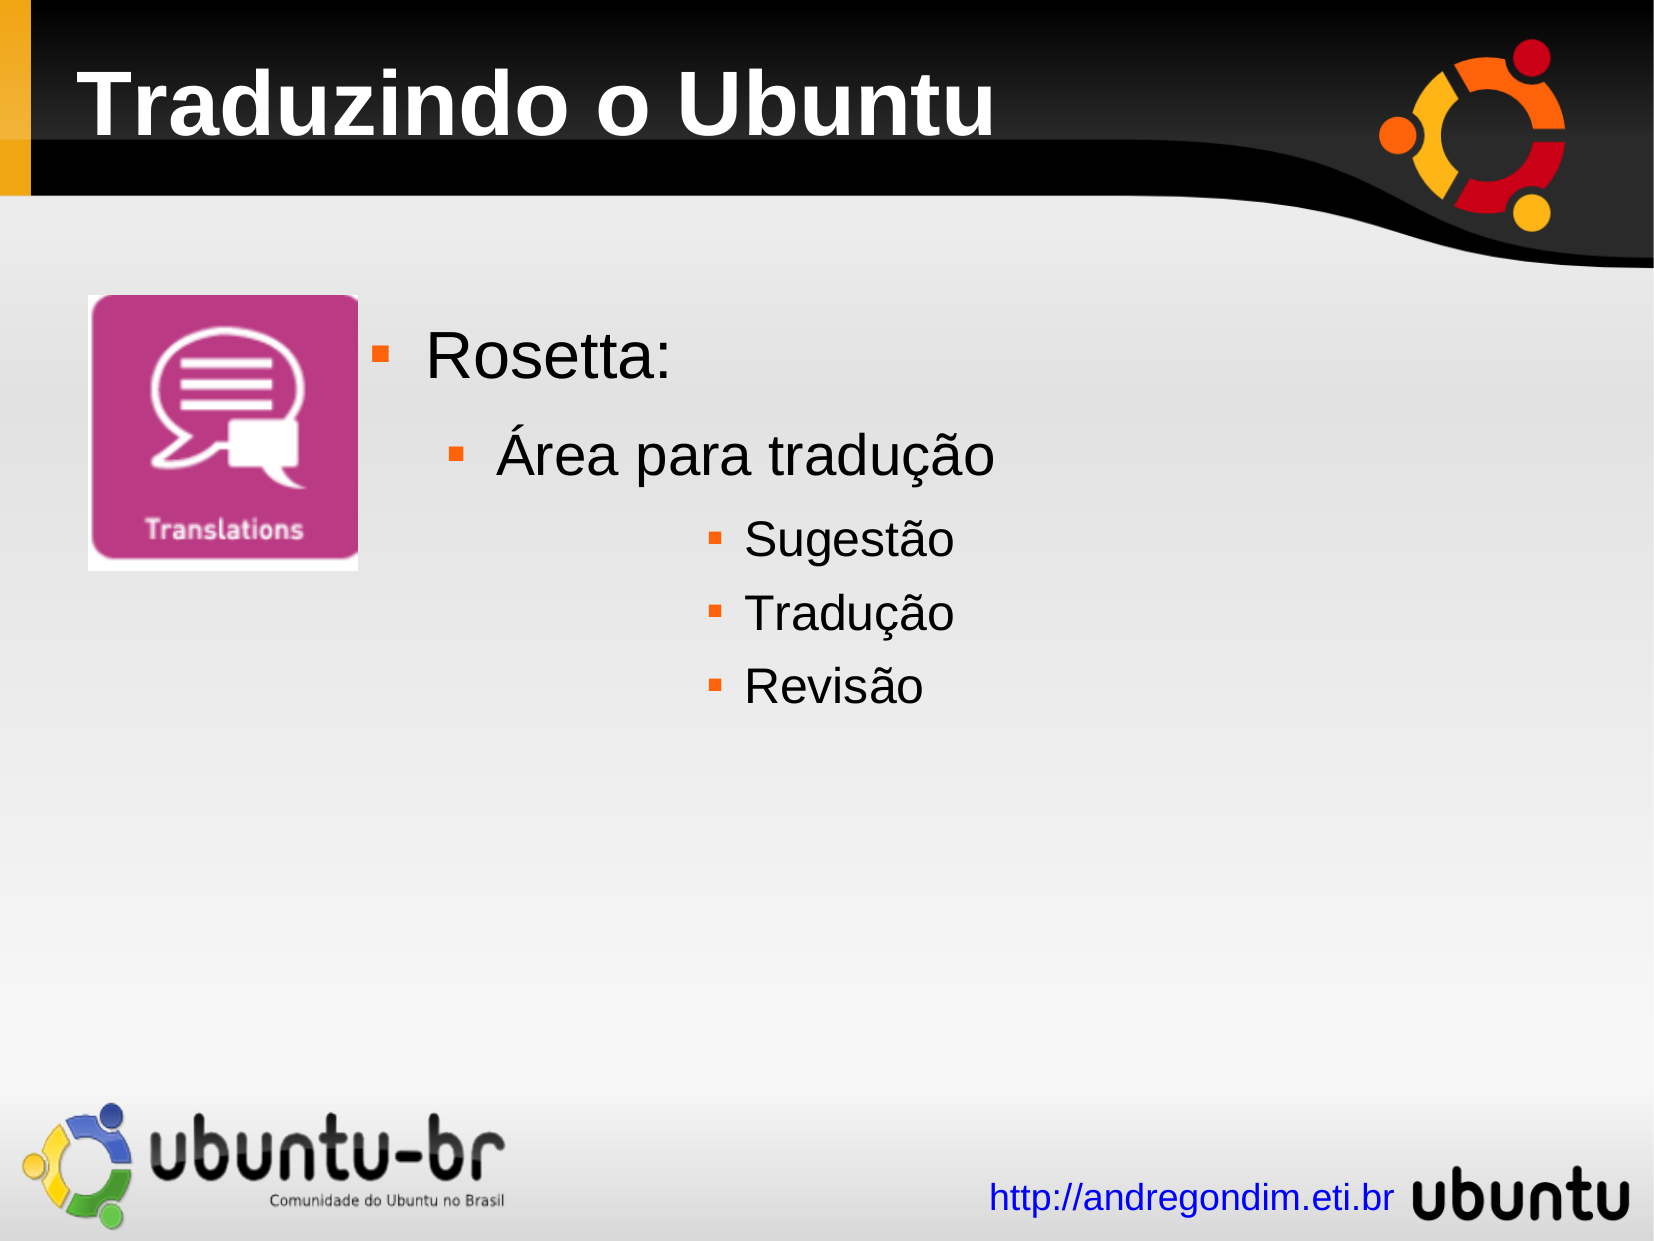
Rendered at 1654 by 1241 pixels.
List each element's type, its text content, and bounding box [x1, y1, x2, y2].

list Rosetta: Área para tradução Sugestão Tradução Revisão [354, 318, 1625, 798]
title Traduzindo o Ubuntu [76, 7, 1565, 200]
picture [0, 0, 1654, 1241]
